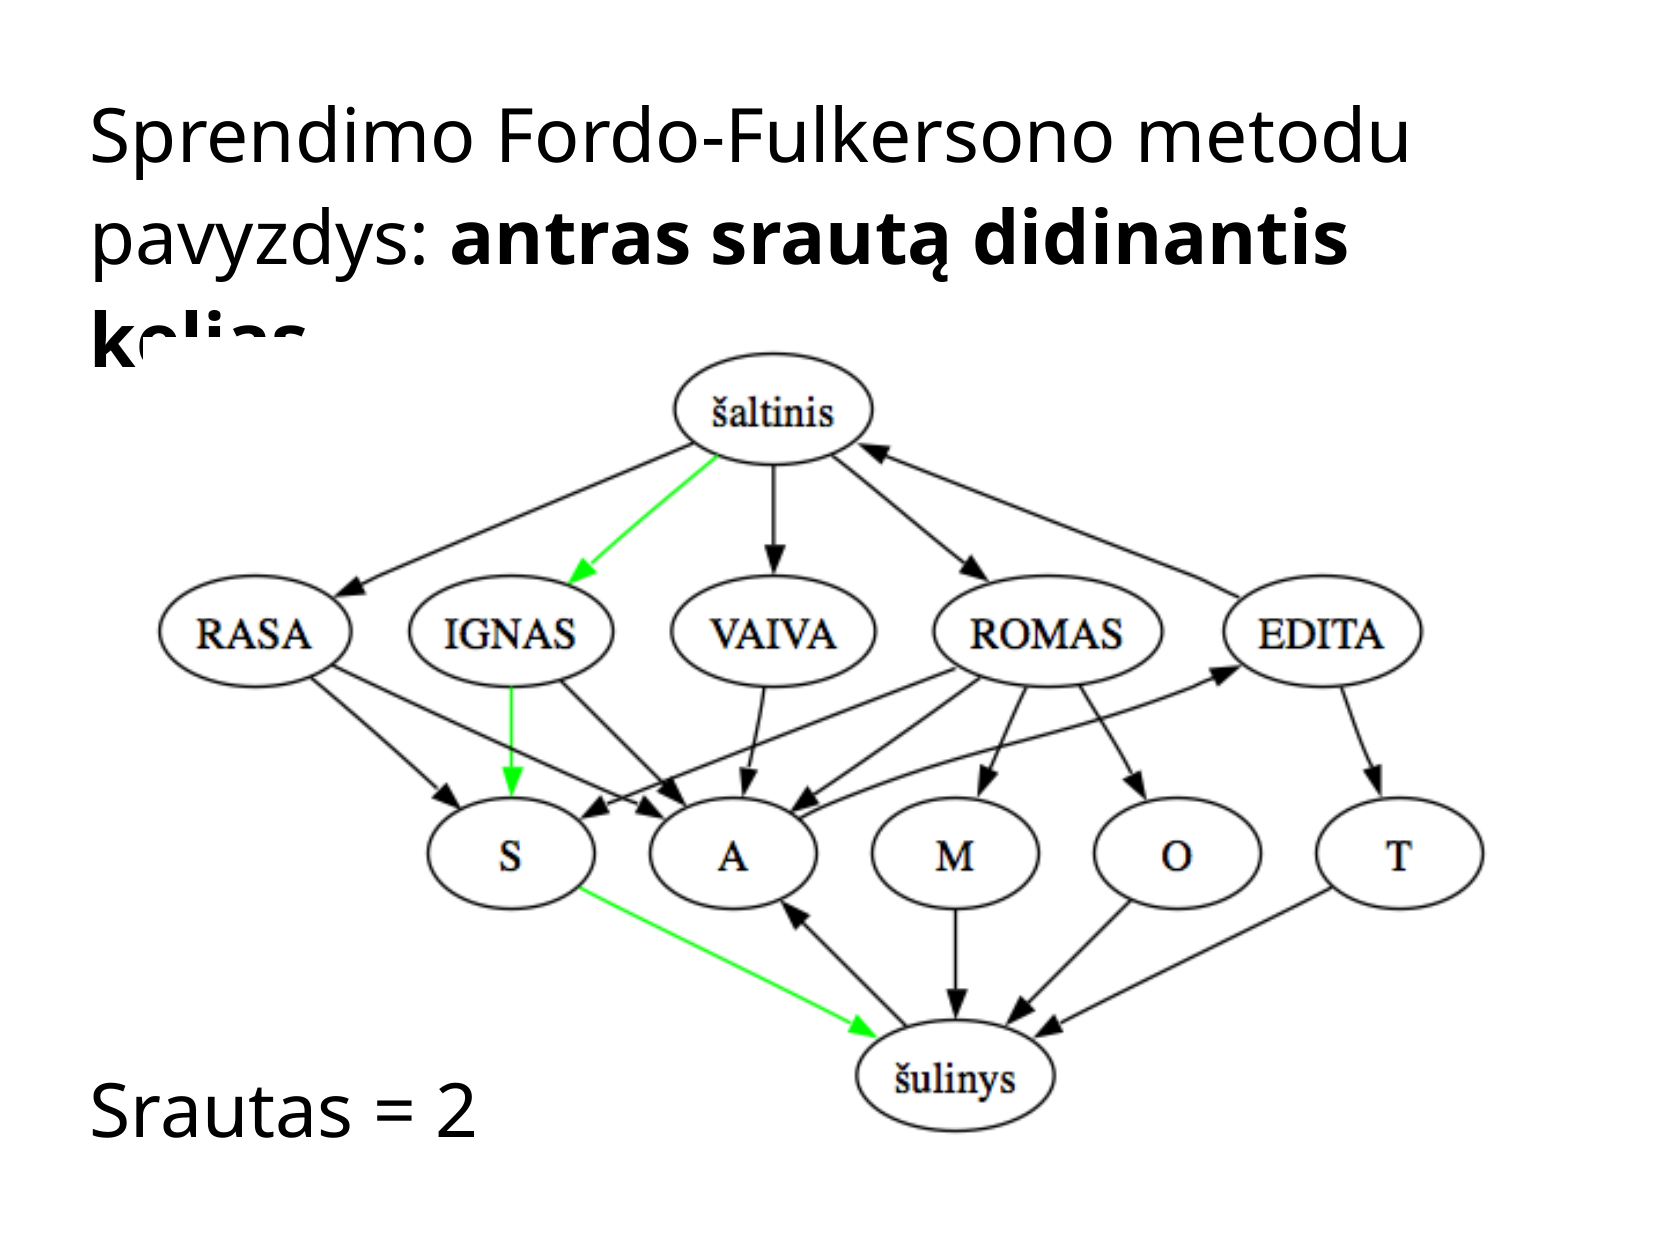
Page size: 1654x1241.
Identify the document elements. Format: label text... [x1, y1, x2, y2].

text_box Srautas = 2 [75, 1050, 676, 1153]
text_box Sprendimo Fordo-Fulkersono metodu pavyzdys: antras srautą didinantis kelias. [75, 75, 1613, 265]
picture [143, 337, 1501, 1149]
